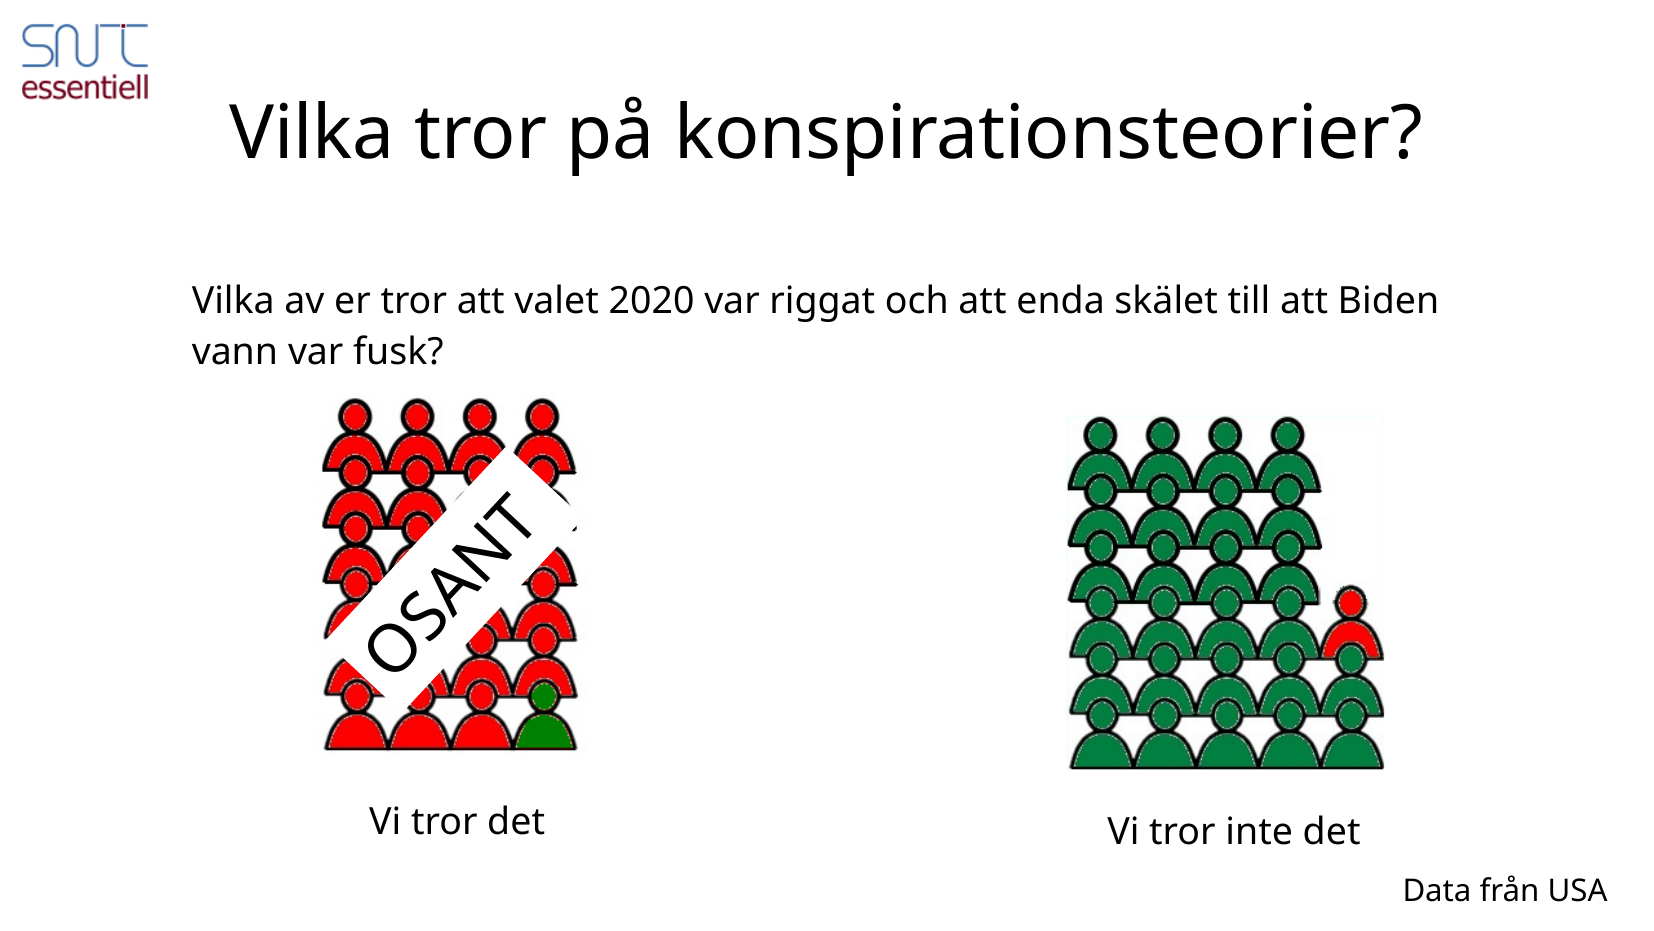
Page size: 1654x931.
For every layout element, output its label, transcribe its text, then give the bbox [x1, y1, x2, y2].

text_box Vi tror inte det [1092, 797, 1388, 862]
picture [1064, 413, 1388, 772]
title Vilka tror på konspirationsteorier? [82, 51, 1571, 207]
text_box Vilka av er tror att valet 2020 var riggat och att enda skälet till att Biden vann var fusk? [177, 265, 1477, 381]
text_box OSANT [324, 446, 580, 709]
picture [22, 0, 148, 125]
text_box Data från USA [1387, 860, 1625, 916]
picture [298, 383, 591, 762]
text_box Vi tror det [354, 787, 591, 852]
